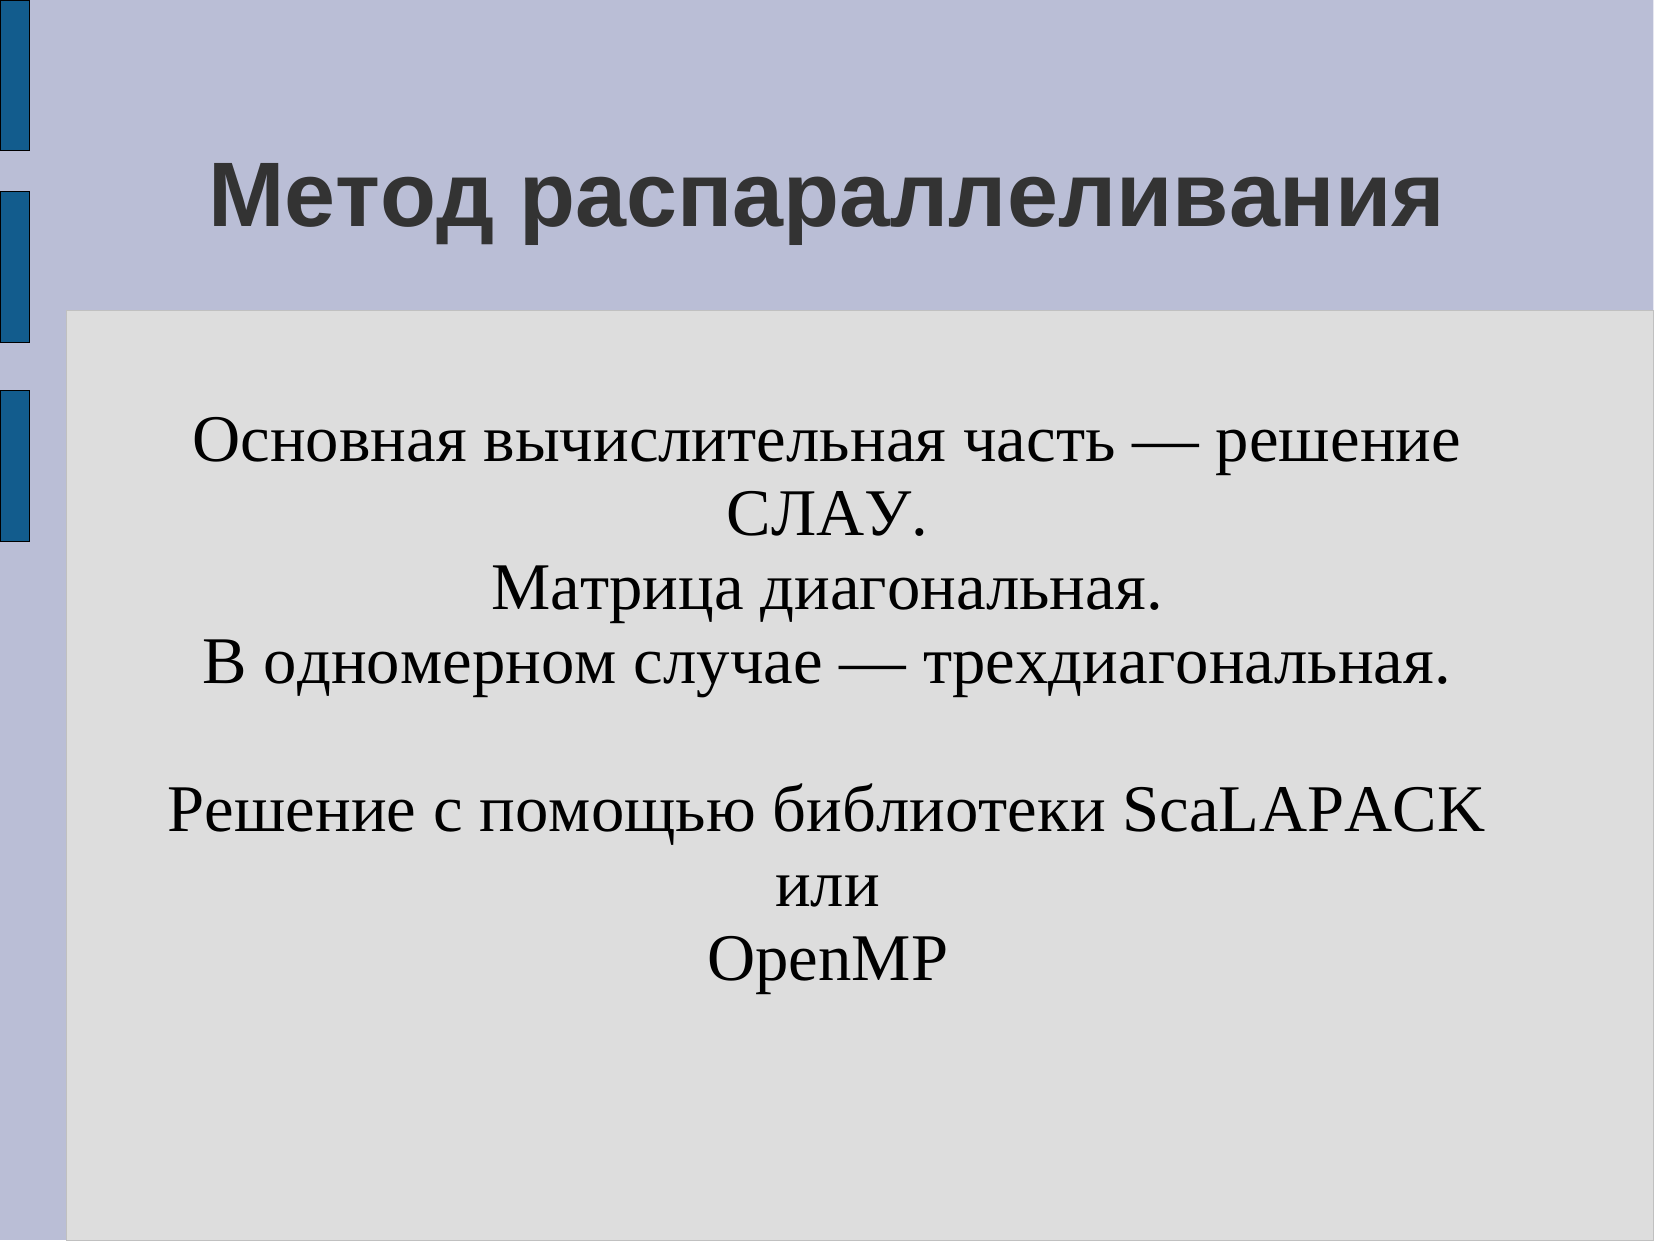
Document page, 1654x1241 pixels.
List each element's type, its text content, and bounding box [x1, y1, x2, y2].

subtitle Основная вычислительная часть — решение СЛАУ. Матрица диагональная. В одномерном случае — трехдиагональная. Решение с помощью библиотеки ScaLAPACK или OpenMP [121, 352, 1534, 1119]
title Метод распараллеливания [121, 98, 1534, 291]
